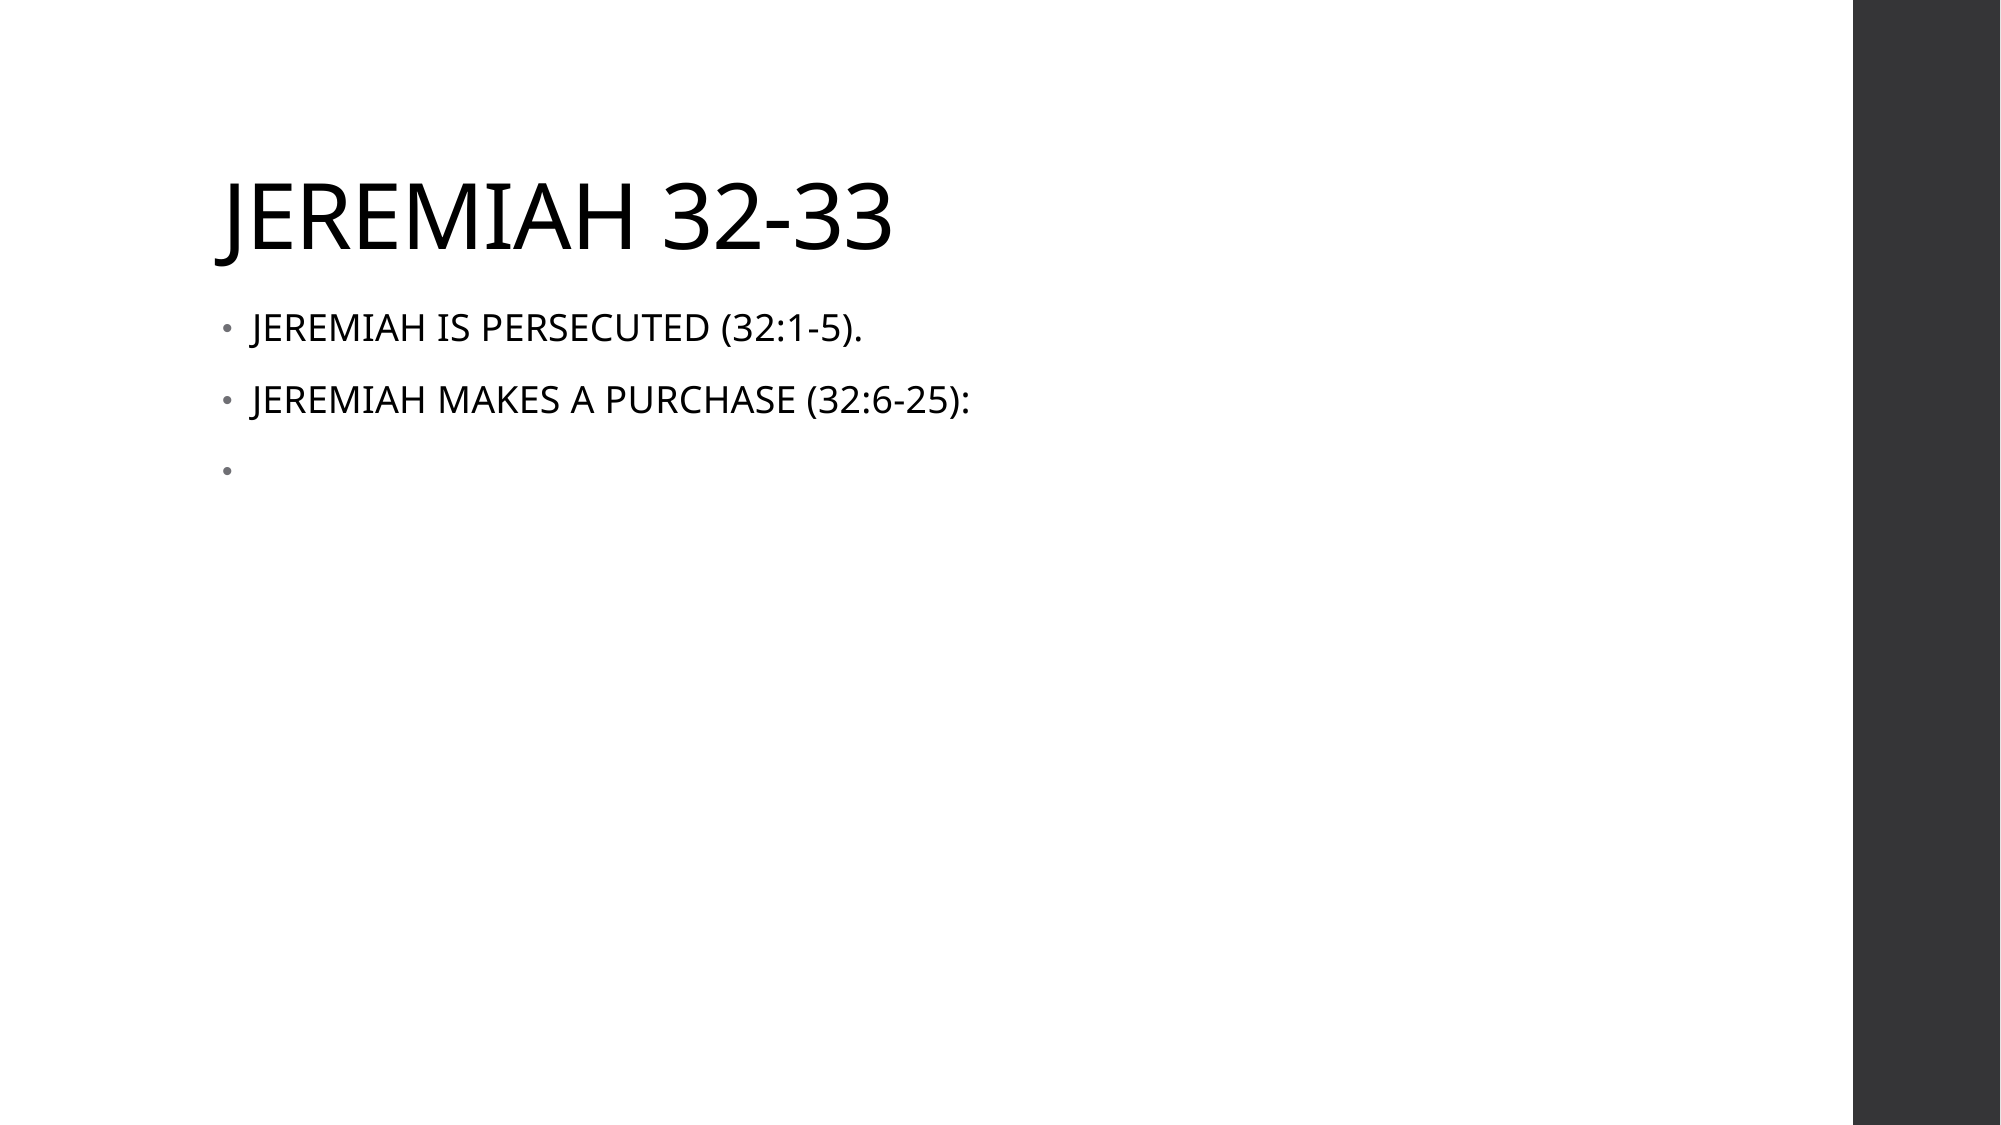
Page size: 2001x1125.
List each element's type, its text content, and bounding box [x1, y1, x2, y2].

title JEREMIAH 32-33 [206, 60, 1797, 278]
list JEREMIAH IS PERSECUTED (32:1-5). JEREMIAH MAKES A PURCHASE (32:6-25): [206, 299, 1617, 1014]
